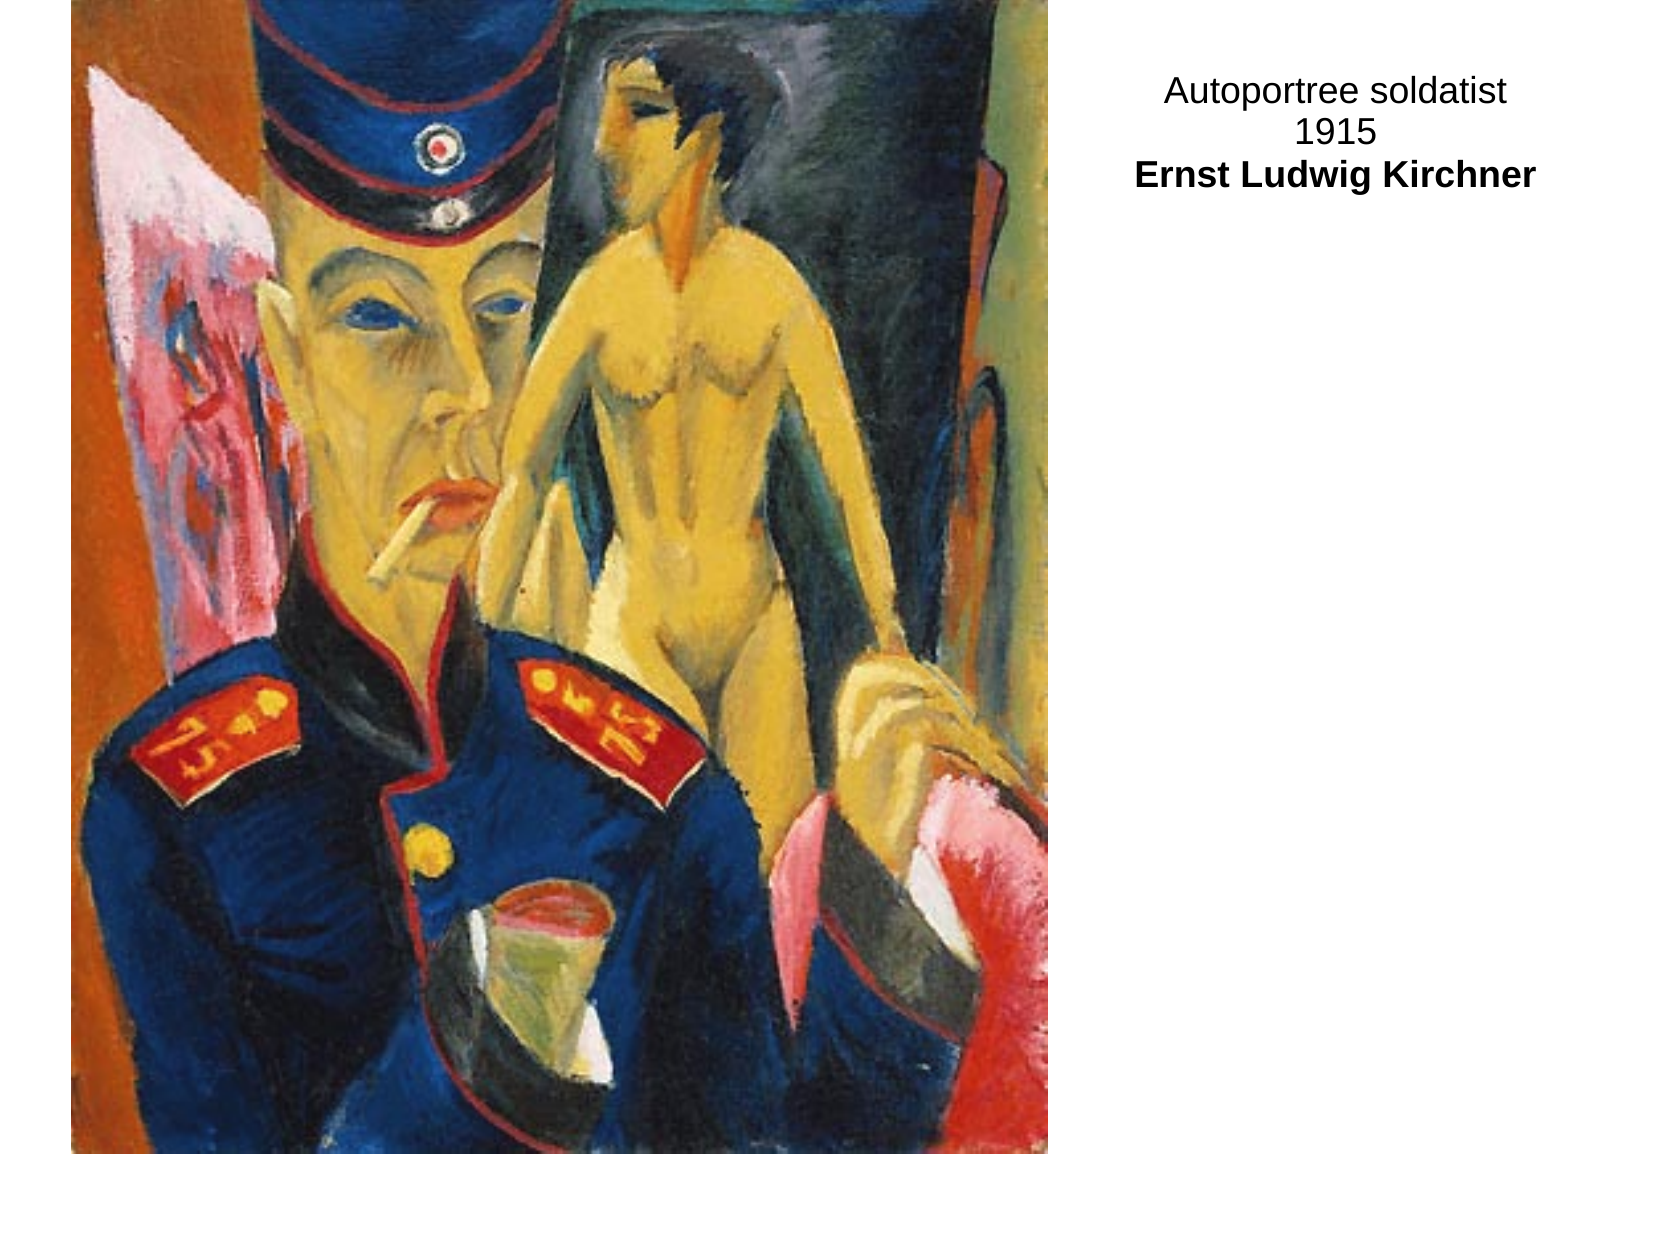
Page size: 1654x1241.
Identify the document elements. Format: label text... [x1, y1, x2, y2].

list [71, 0, 1048, 1155]
title Autoportree soldatist 1915 Ernst Ludwig Kirchner [1100, 20, 1571, 286]
